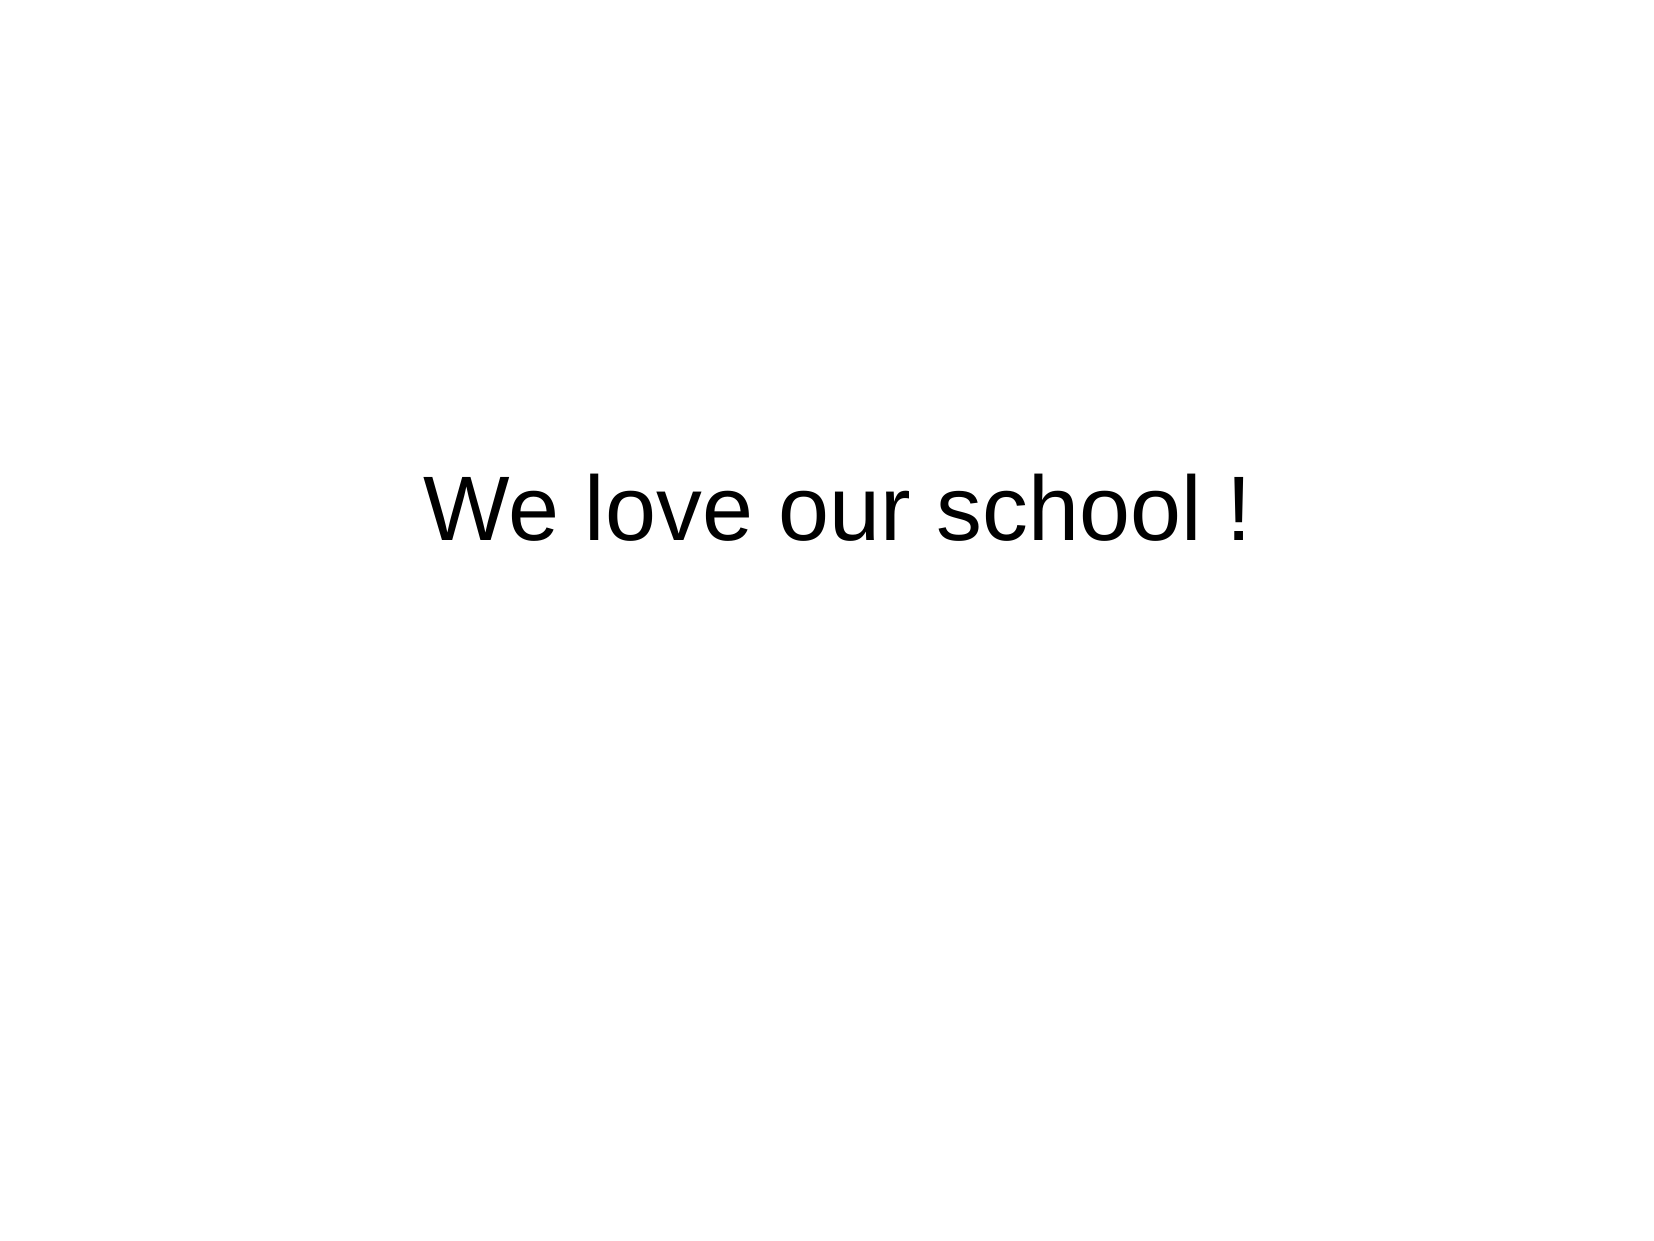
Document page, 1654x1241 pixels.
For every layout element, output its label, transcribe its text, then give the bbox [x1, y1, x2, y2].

title We love our school ! [94, 407, 1583, 600]
